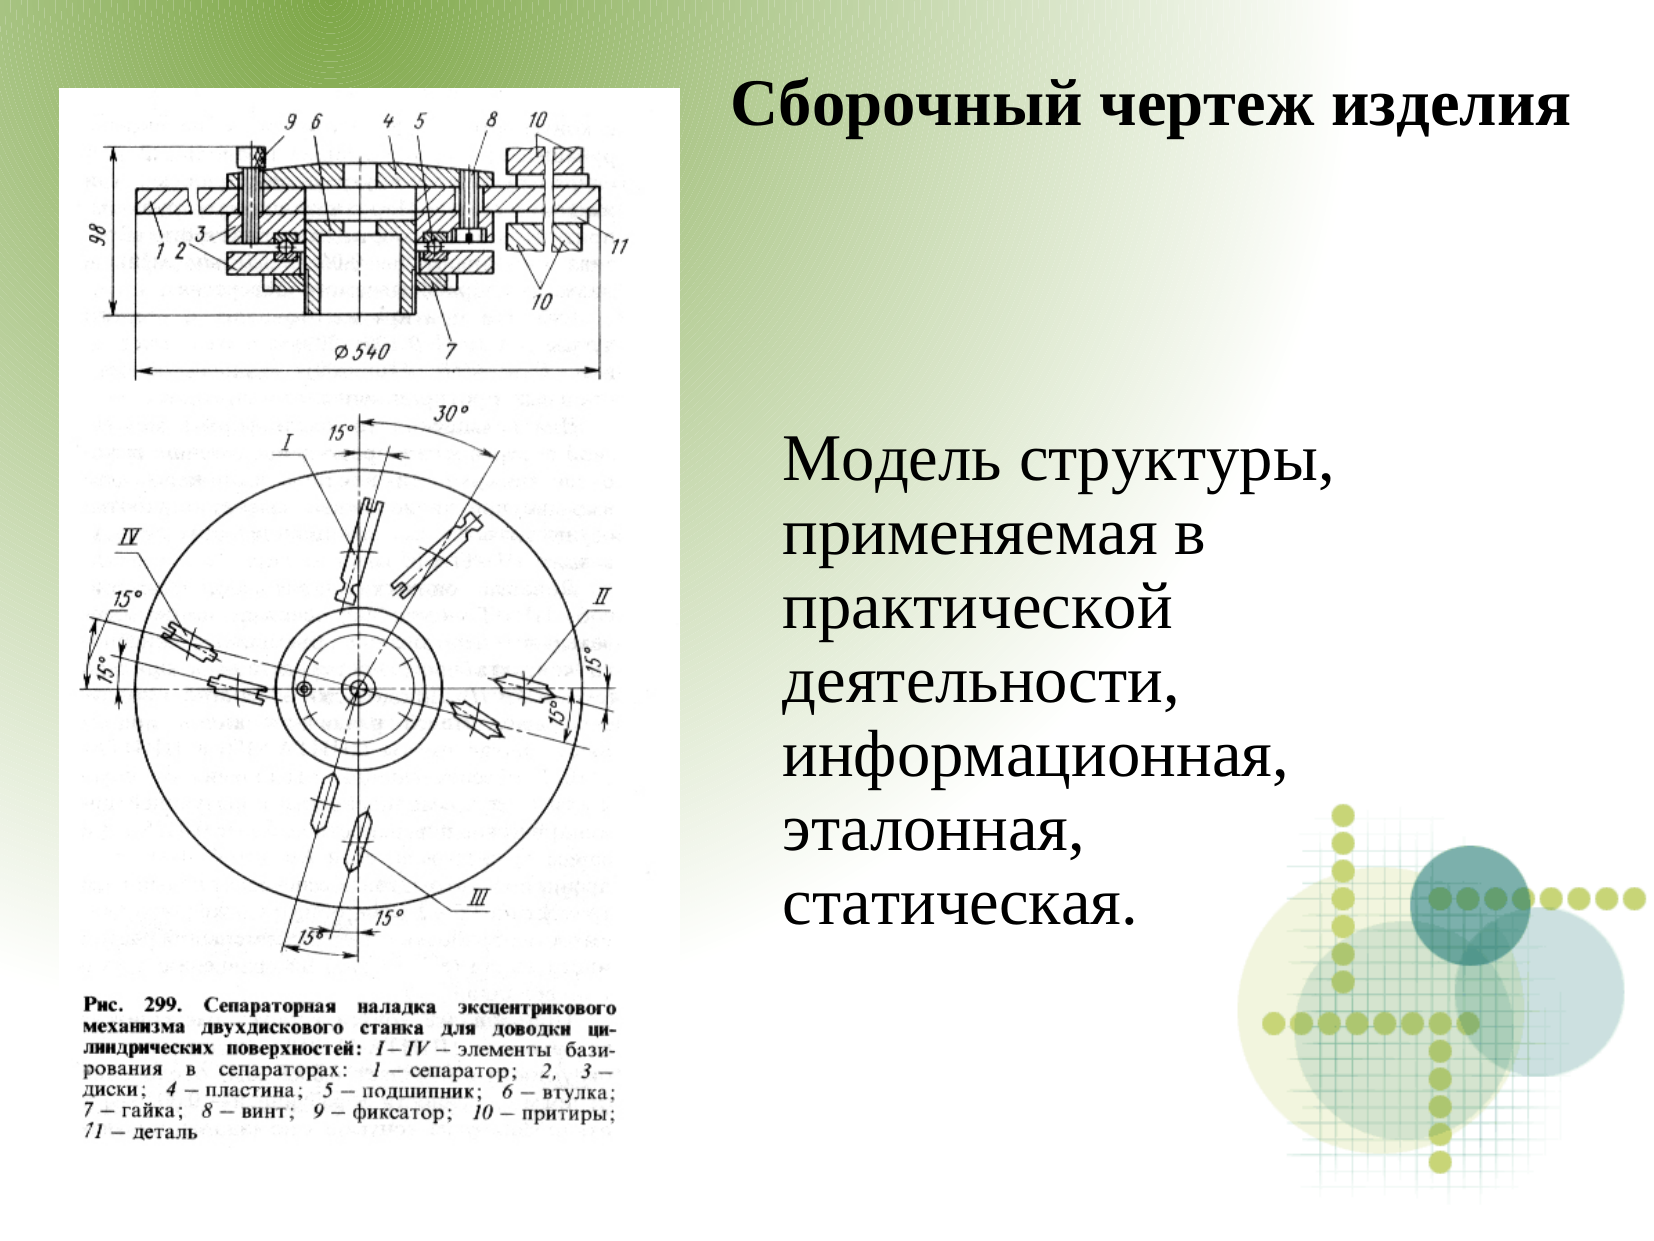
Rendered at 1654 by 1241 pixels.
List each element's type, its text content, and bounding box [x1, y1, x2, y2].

text_box Модель структуры, применяемая в практической деятельности, информационная, эталонная, статическая. [767, 413, 1536, 947]
picture [59, 88, 680, 1152]
picture [1224, 792, 1654, 1211]
text_box Сборочный чертеж изделия [708, 58, 1595, 148]
